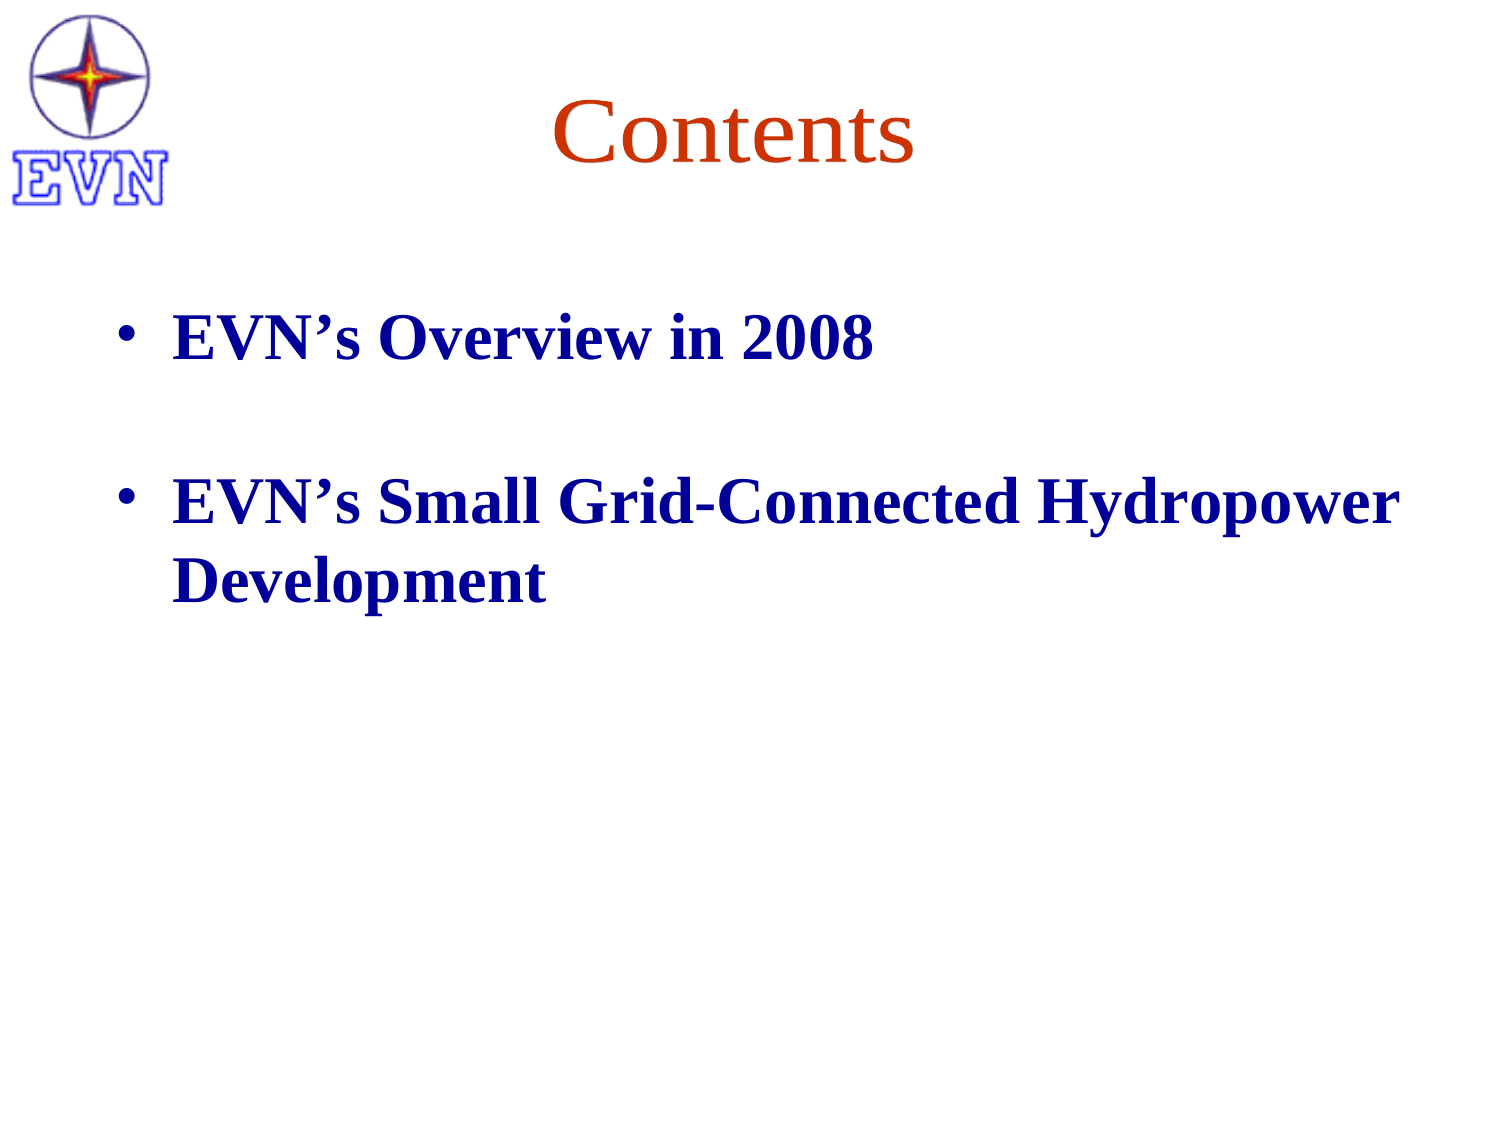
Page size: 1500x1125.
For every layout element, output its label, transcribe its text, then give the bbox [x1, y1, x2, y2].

text_box Contents [754, 117, 793, 163]
text_box Contents [722, 109, 750, 163]
text_box Contents [798, 117, 847, 162]
text_box Contents [880, 117, 913, 163]
picture [0, 0, 179, 223]
text_box Contents [622, 117, 667, 163]
text_box EVN’s Overview in 2008 EVN’s Small Grid-Connected Hydropower Development [101, 285, 1418, 625]
text_box Contents [848, 109, 876, 163]
text_box Contents [554, 99, 614, 163]
text_box Contents [672, 117, 721, 162]
